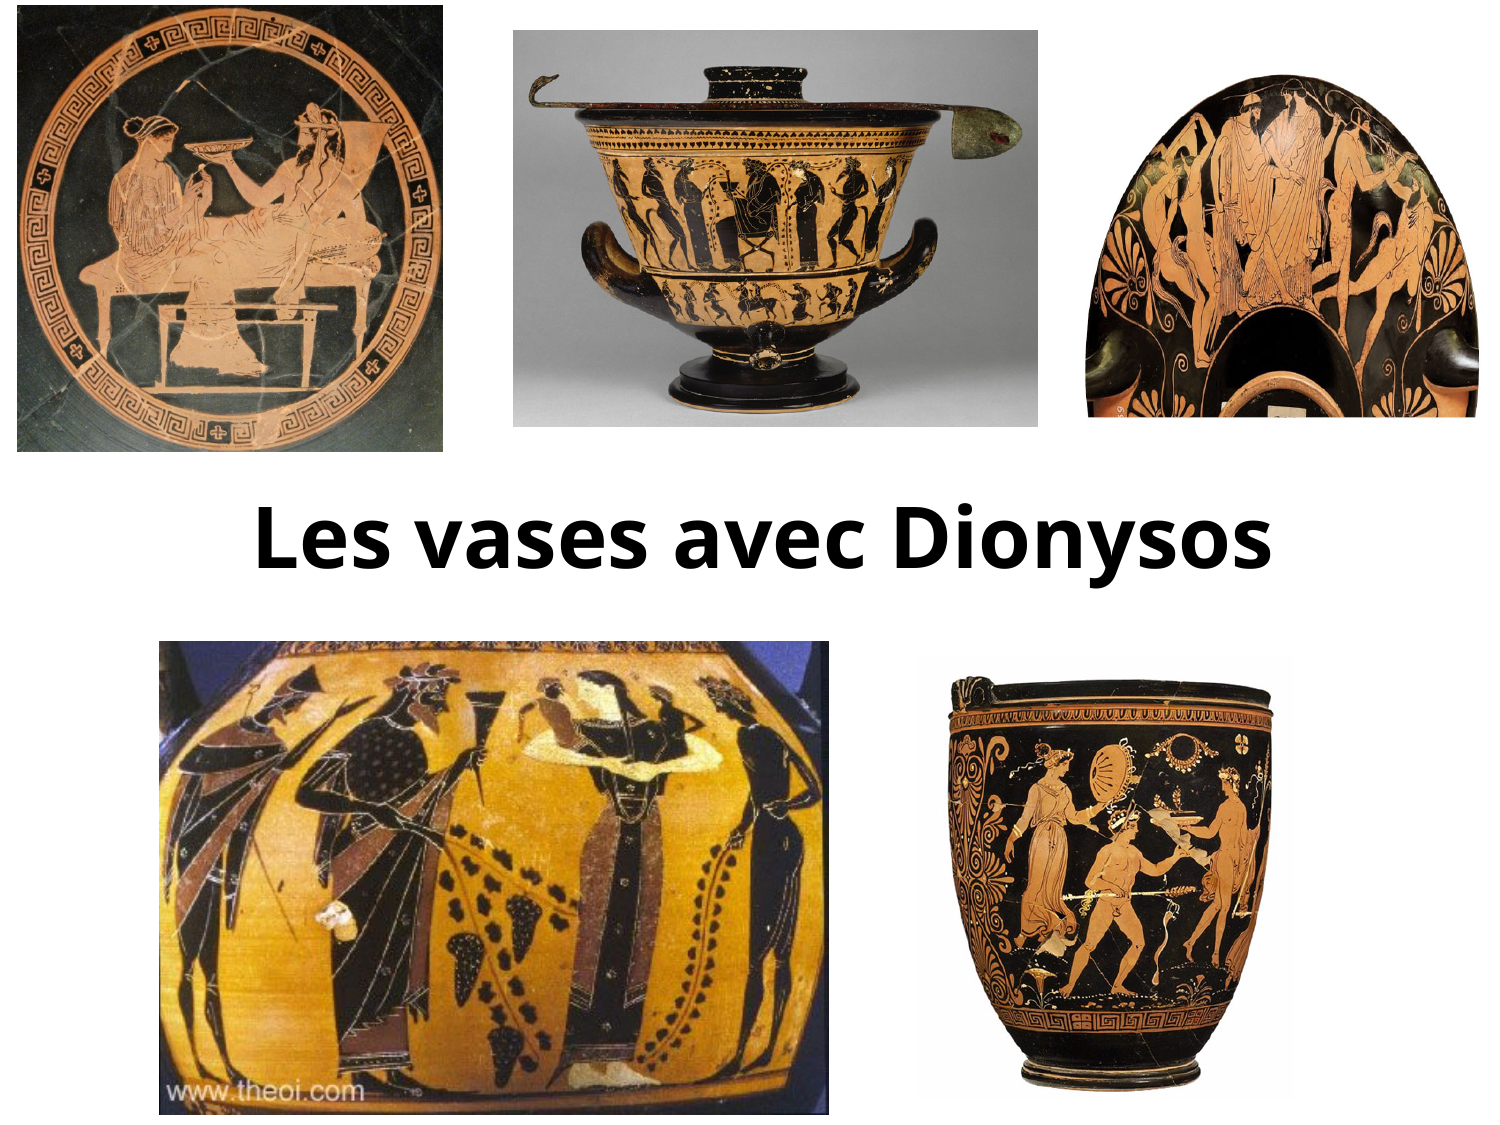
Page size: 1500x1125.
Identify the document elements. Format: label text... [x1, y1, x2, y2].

picture [915, 656, 1294, 1100]
picture [17, 5, 443, 452]
picture [159, 641, 829, 1115]
picture [513, 30, 1038, 427]
title Les vases avec Dionysos [88, 468, 1439, 621]
picture [1080, 58, 1483, 427]
